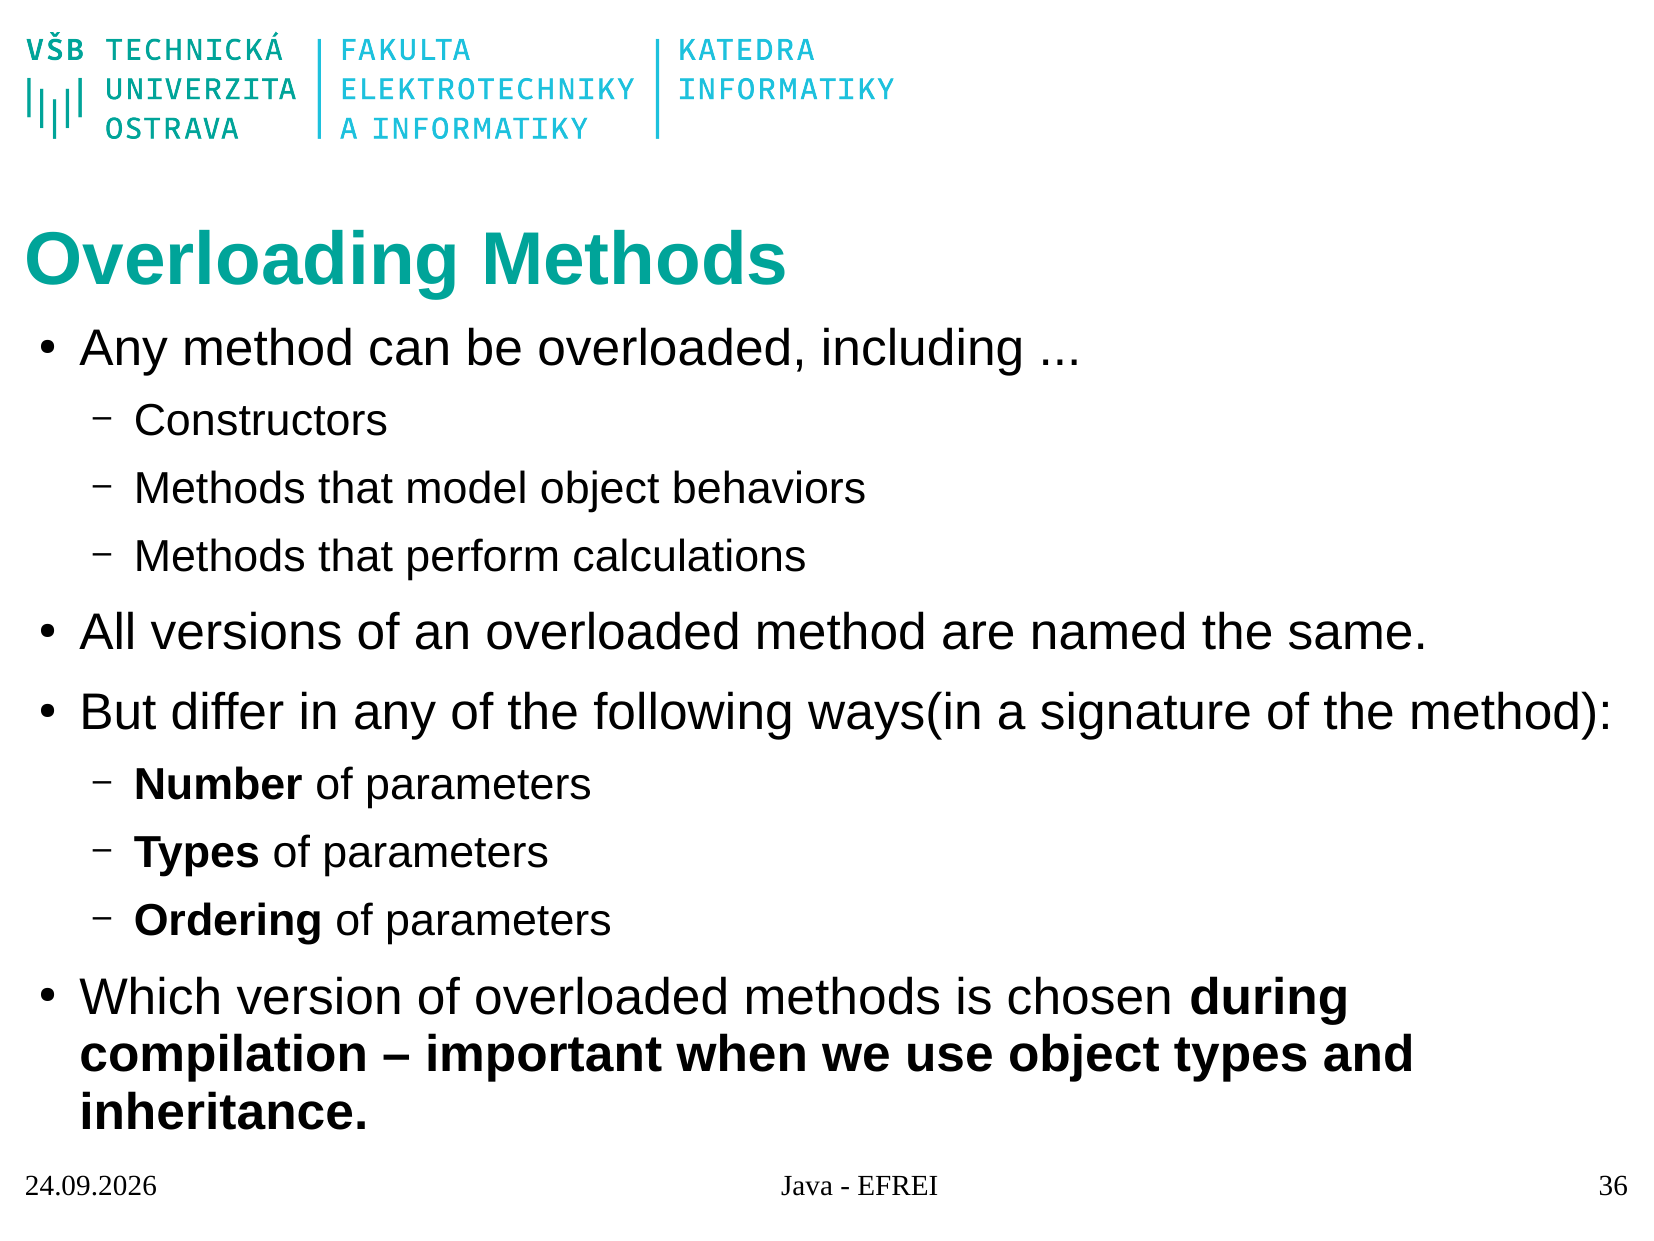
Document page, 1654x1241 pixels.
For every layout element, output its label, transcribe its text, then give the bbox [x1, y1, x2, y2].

list Any method can be overloaded, including ... Constructors Methods that model object behaviors Methods that perform calculations All versions of an overloaded method are named the same. But differ in any of the following ways(in a signature of the method): Number of parameters Types of parameters Ordering of parameters Which version of overloaded methods is chosen during compilation – important when we use object types and inheritance. [24, 318, 1629, 1146]
picture [26, 31, 894, 139]
title Overloading Methods [24, 169, 1629, 300]
